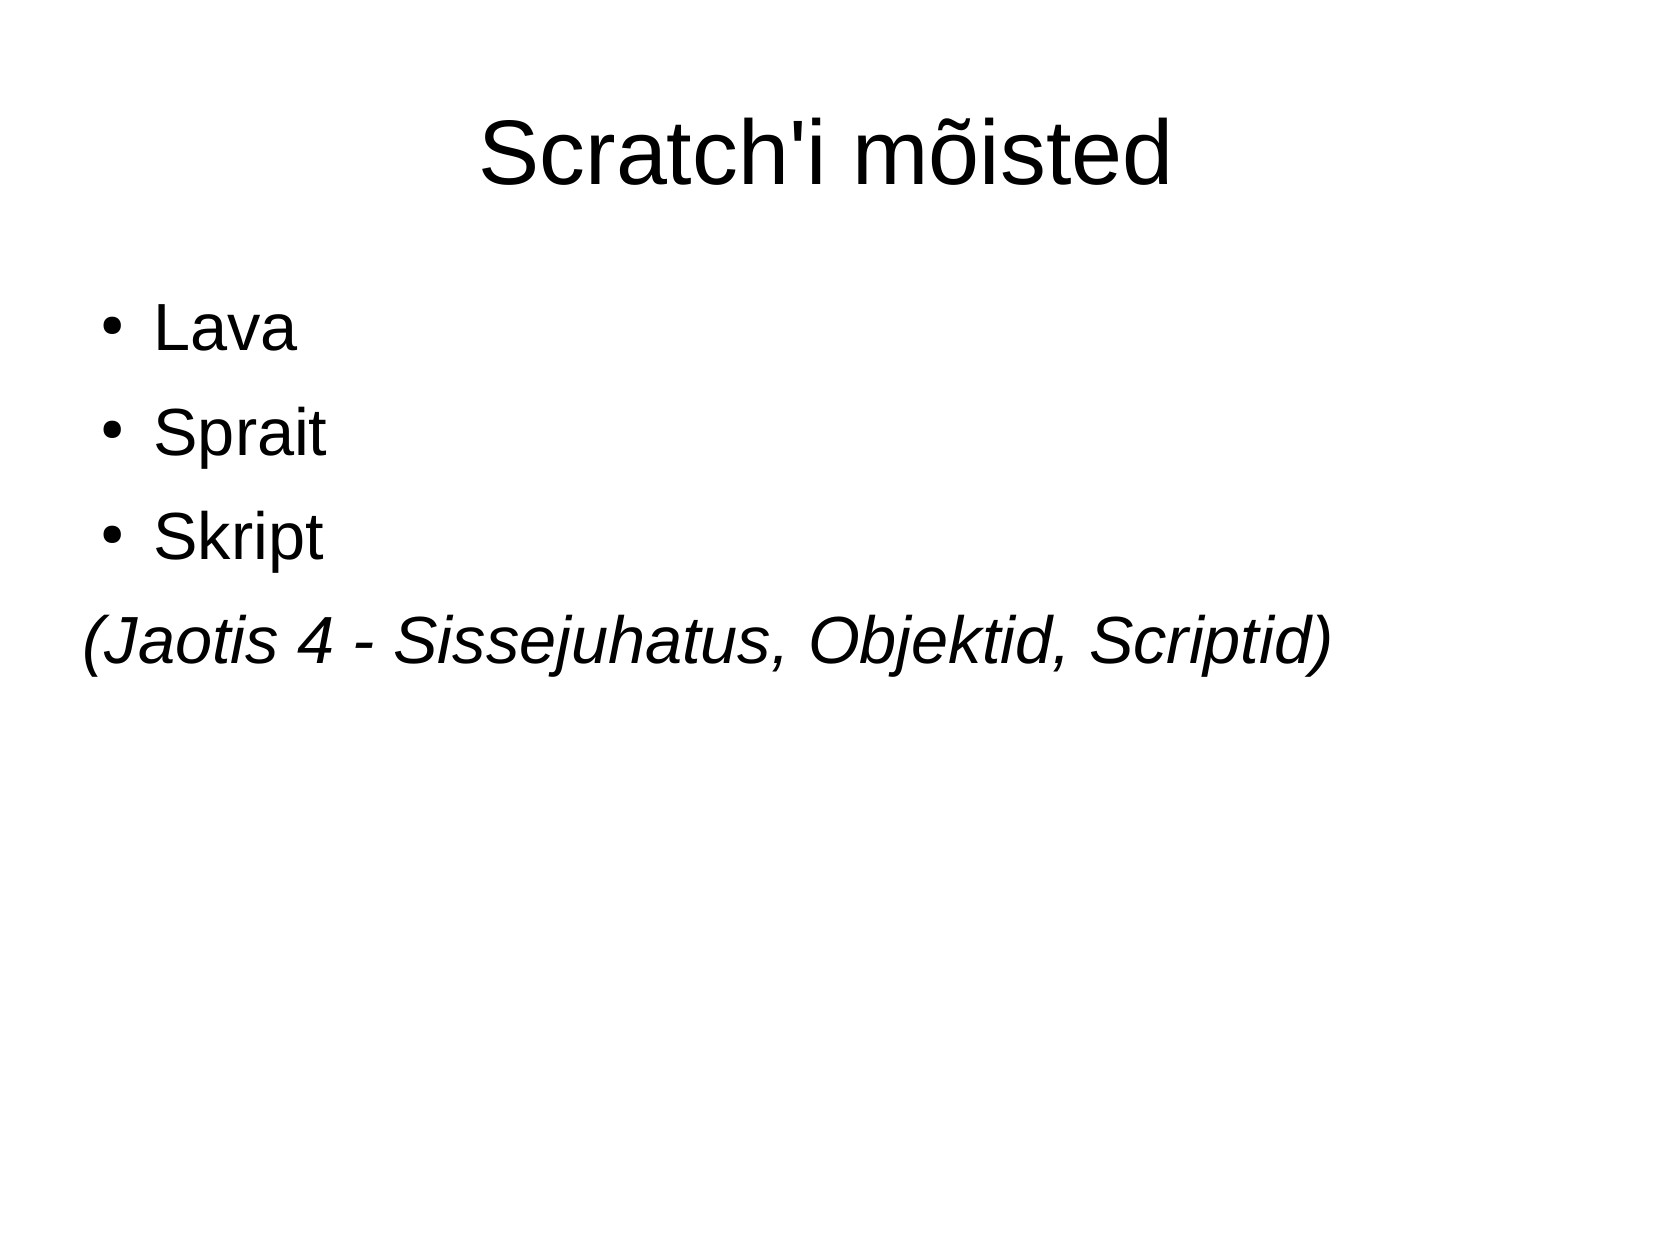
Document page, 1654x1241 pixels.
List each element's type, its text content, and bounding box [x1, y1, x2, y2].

list Lava Sprait Skript (Jaotis 4 - Sissejuhatus, Objektid, Scriptid) [82, 290, 1571, 1094]
title Scratch'i mõisted [82, 56, 1571, 250]
